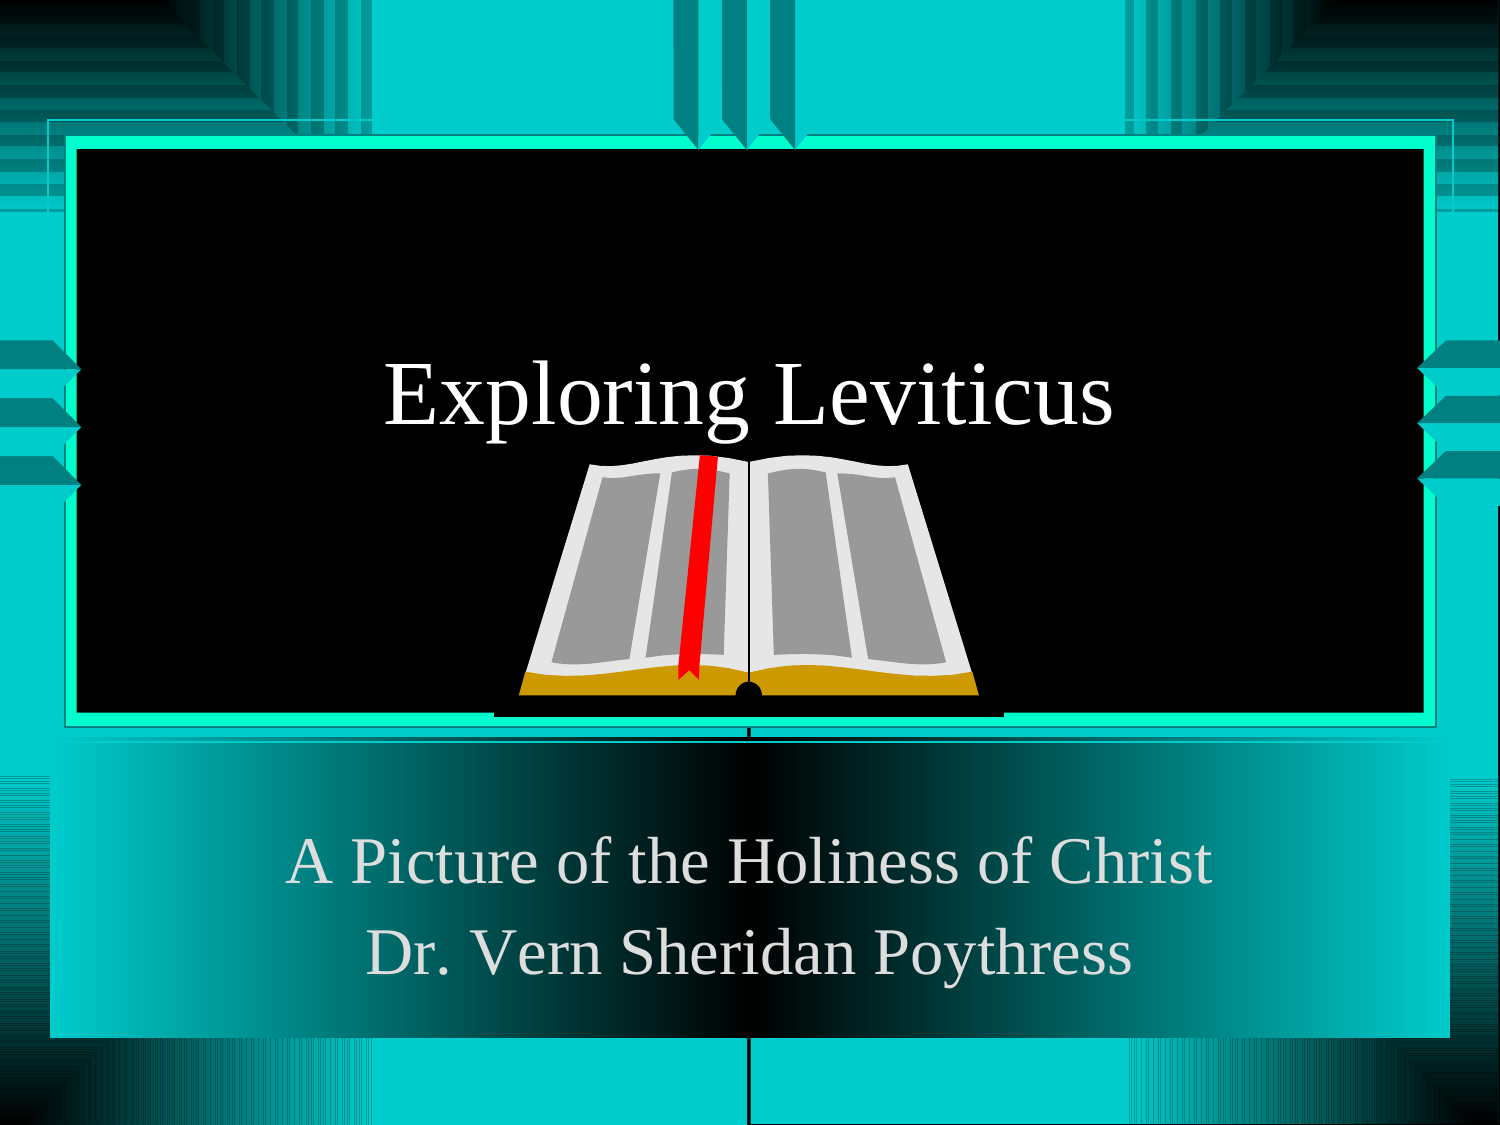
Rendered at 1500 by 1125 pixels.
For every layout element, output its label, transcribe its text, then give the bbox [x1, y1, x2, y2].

picture [485, 447, 1012, 725]
subtitle A Picture of the Holiness of Christ Dr. Vern Sheridan Poythress [225, 762, 1276, 1051]
title Exploring Leviticus [112, 299, 1388, 488]
